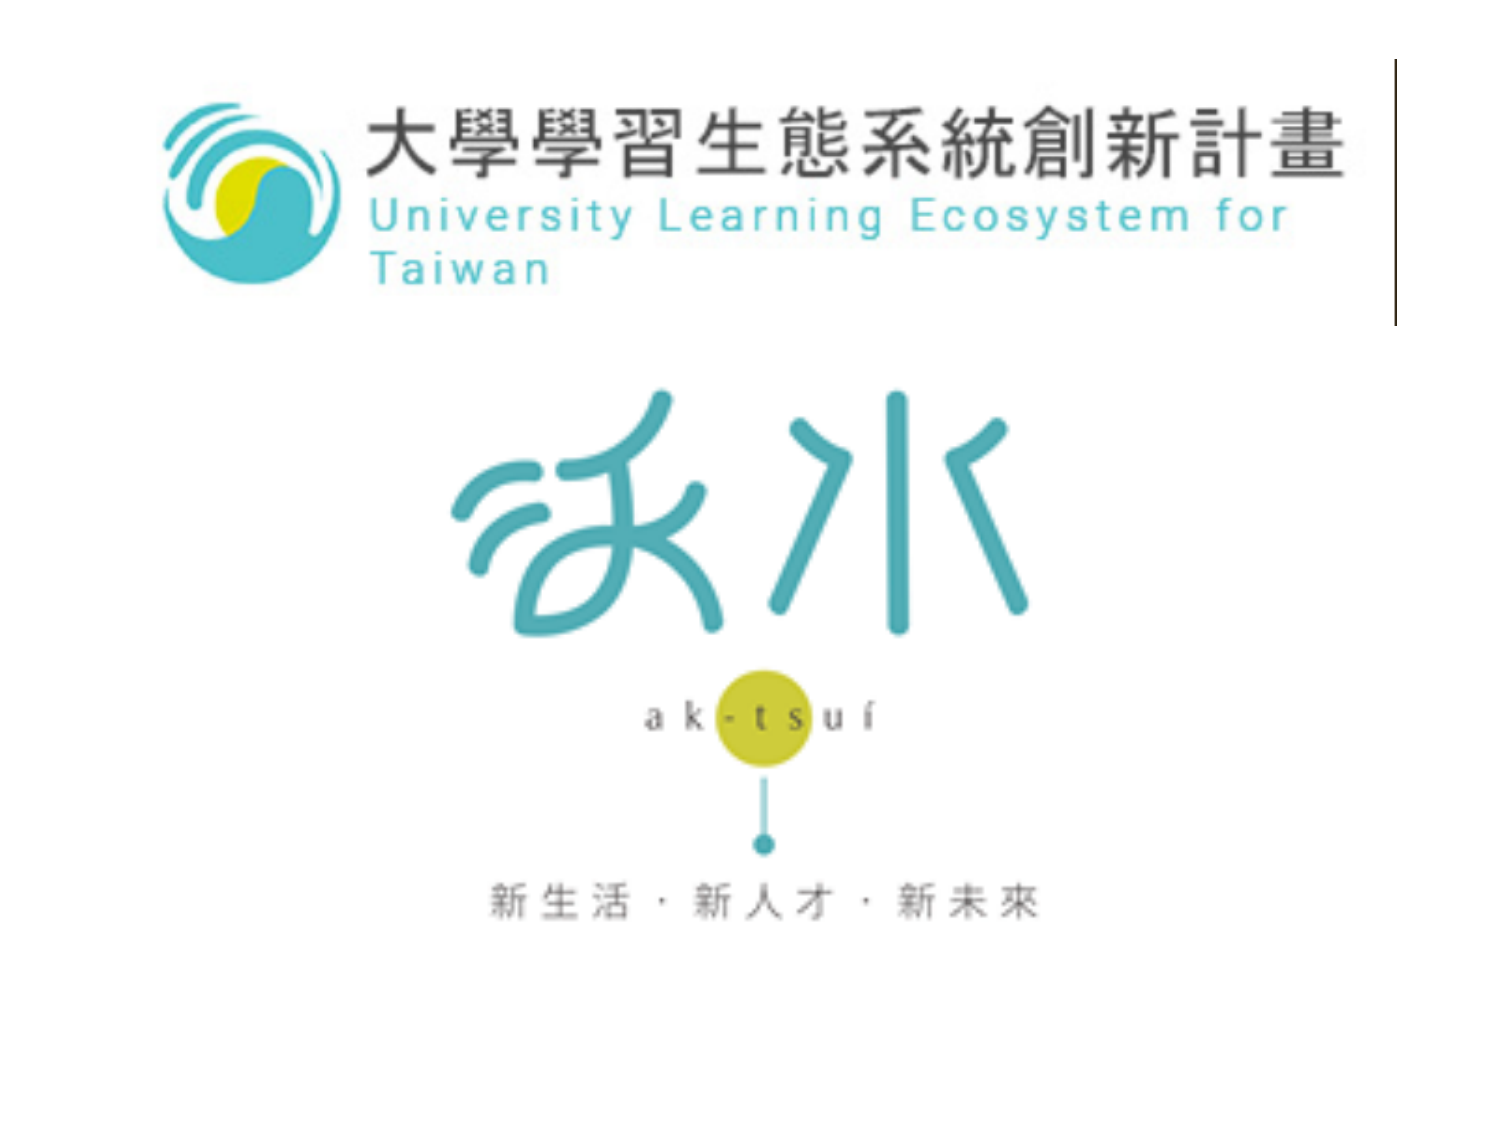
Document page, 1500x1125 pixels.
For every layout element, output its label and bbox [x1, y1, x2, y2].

picture [110, 59, 1397, 1041]
